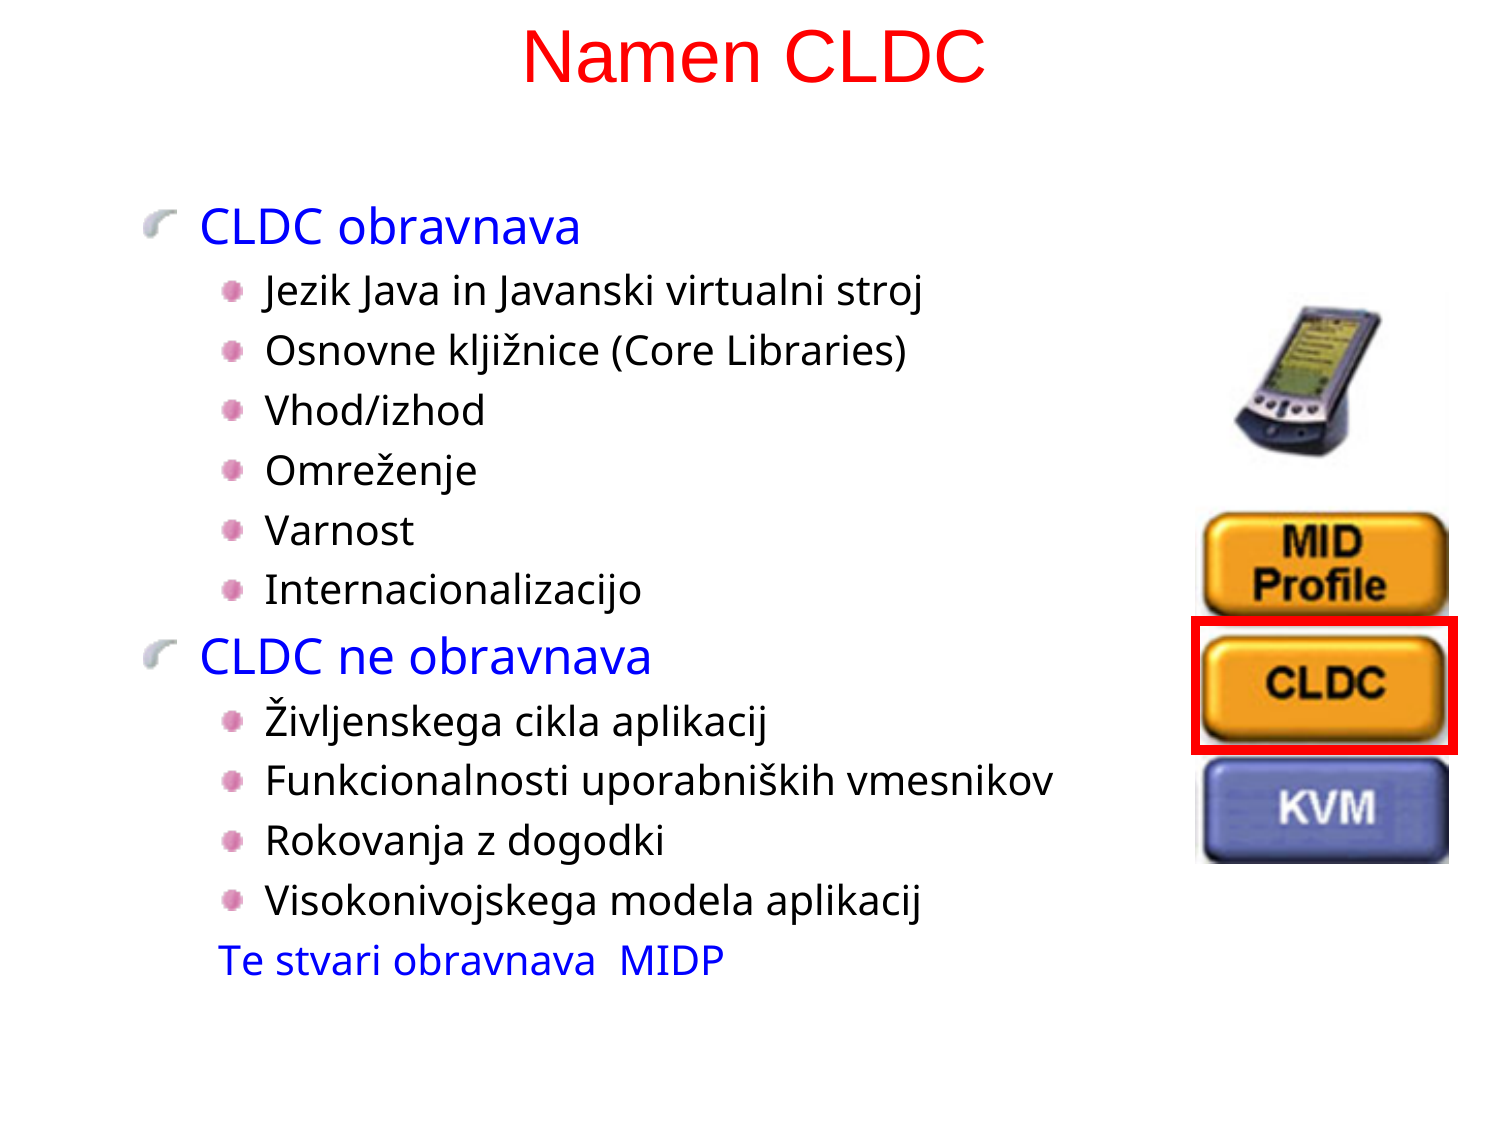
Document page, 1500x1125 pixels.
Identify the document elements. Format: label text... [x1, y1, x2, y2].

title Namen CLDC [117, 0, 1393, 106]
picture [1200, 626, 1448, 745]
list CLDC obravnava Jezik Java in Javanski virtualni stroj Osnovne kljižnice (Core Libraries) Vhod/izhod Omreženje Varnost Internacionalizacijo CLDC ne obravnava Življenskega cikla aplikacij Funkcionalnosti uporabniških vmesnikov Rokovanja z dogodki Visokonivojskega modela aplikacij Te stvari obravnava MIDP [128, 187, 1404, 1000]
picture [1195, 292, 1449, 616]
picture [1195, 755, 1449, 865]
